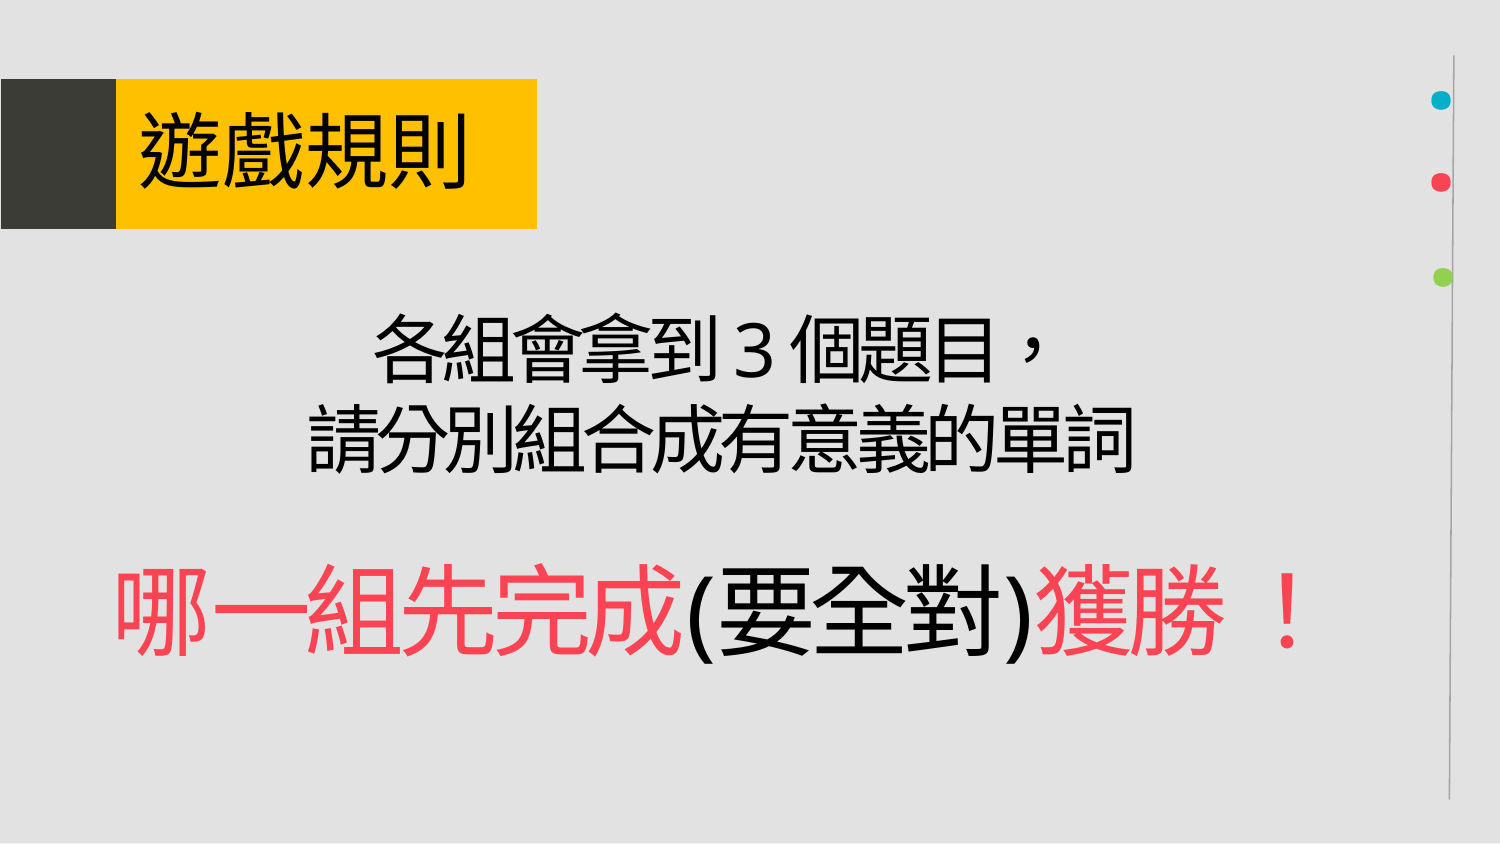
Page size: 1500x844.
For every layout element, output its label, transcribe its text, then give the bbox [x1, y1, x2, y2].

text_box [1, 79, 537, 229]
text_box 遊戲規則 [123, 92, 744, 209]
text_box 哪一組先完成(要全對)獲勝 ！ [58, 540, 1391, 677]
text_box 各組會拿到 3 個題目， 請分別組合成有意義的單詞 [56, 294, 1388, 492]
